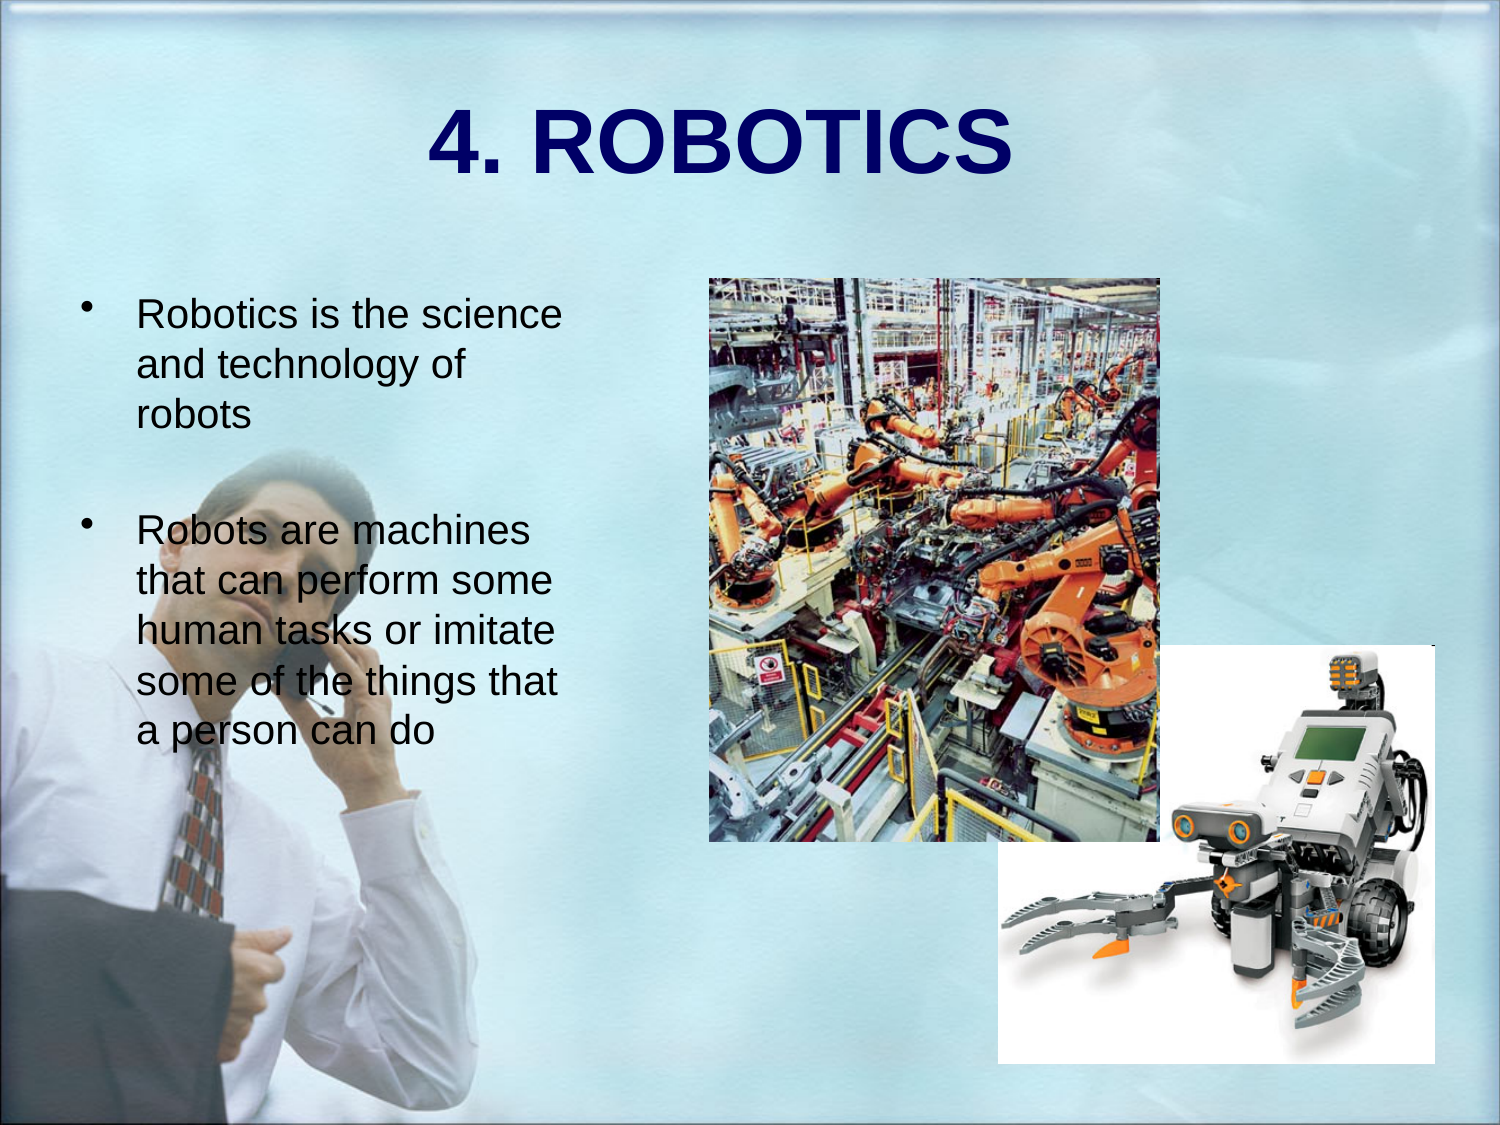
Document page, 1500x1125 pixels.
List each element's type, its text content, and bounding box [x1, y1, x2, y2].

picture [0, 0, 1500, 1125]
list Robotics is the science and technology of robots Robots are machines that can perform some human tasks or imitate some of the things that a person can do [64, 278, 604, 1022]
title 4. ROBOTICS [171, 42, 1273, 231]
